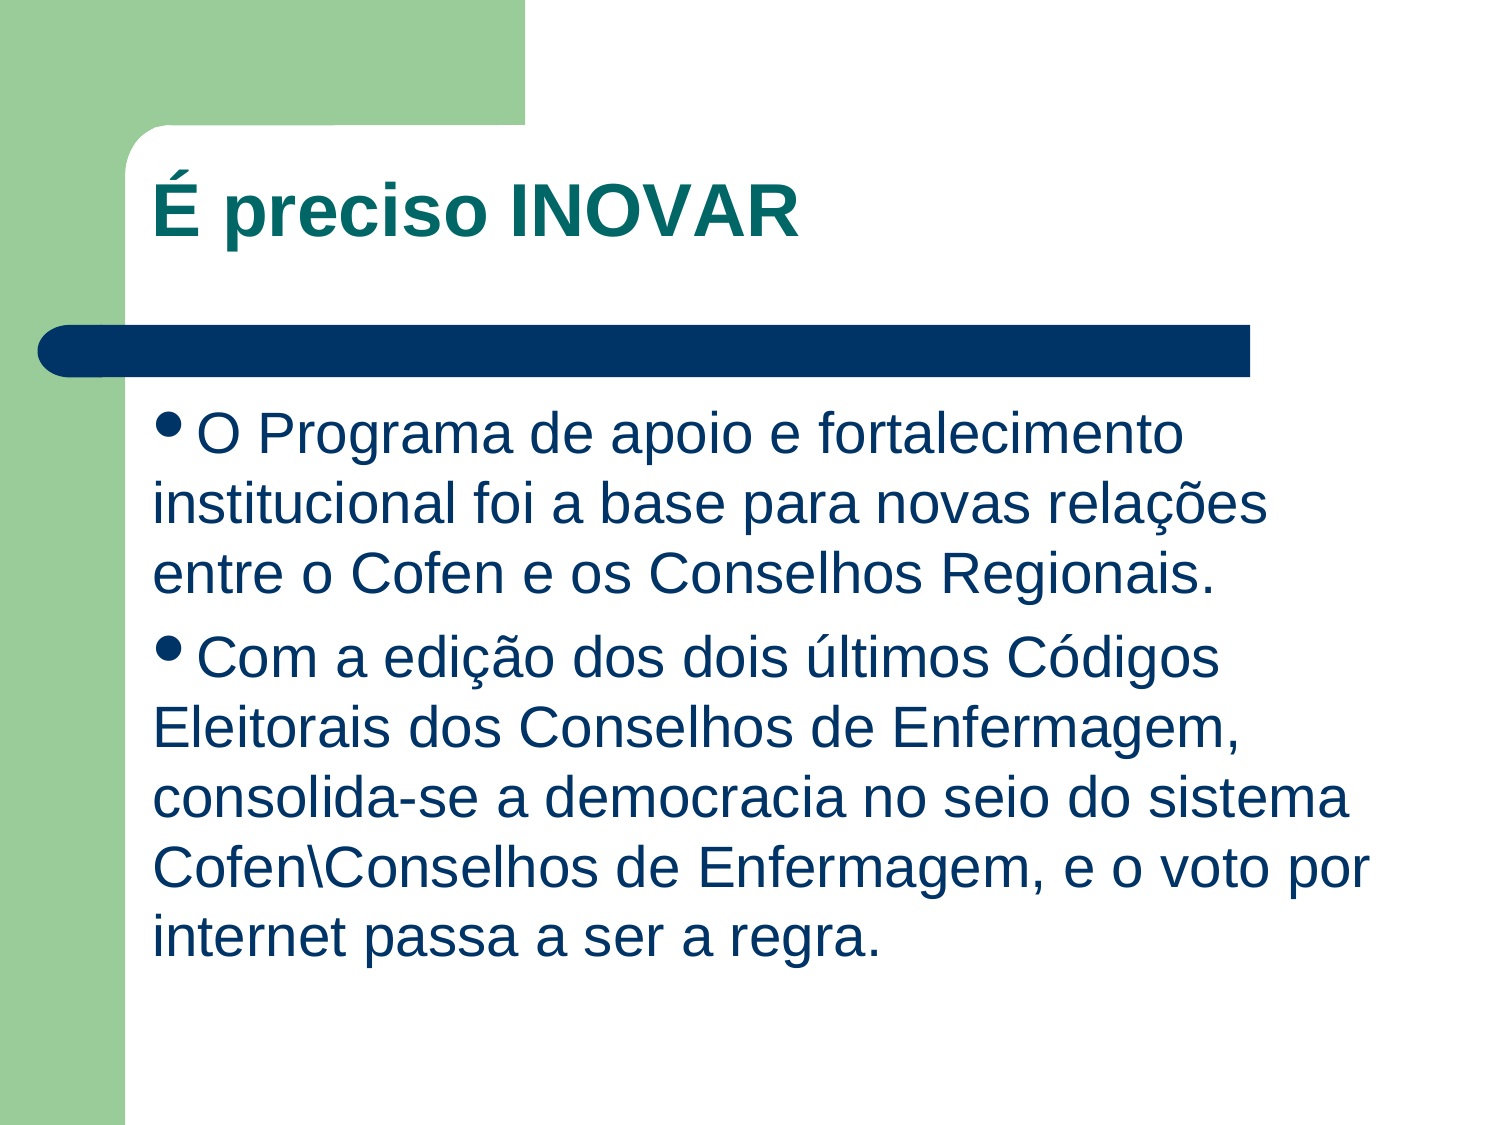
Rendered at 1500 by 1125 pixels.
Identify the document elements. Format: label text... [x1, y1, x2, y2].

list O Programa de apoio e fortalecimento institucional foi a base para novas relações entre o Cofen e os Conselhos Regionais. Com a edição dos dois últimos Códigos Eleitorais dos Conselhos de Enfermagem, consolida-se a democracia no seio do sistema Cofen\Conselhos de Enfermagem, e o voto por internet passa a ser a regra. [137, 387, 1400, 1003]
title É preciso INOVAR [136, 122, 1414, 301]
